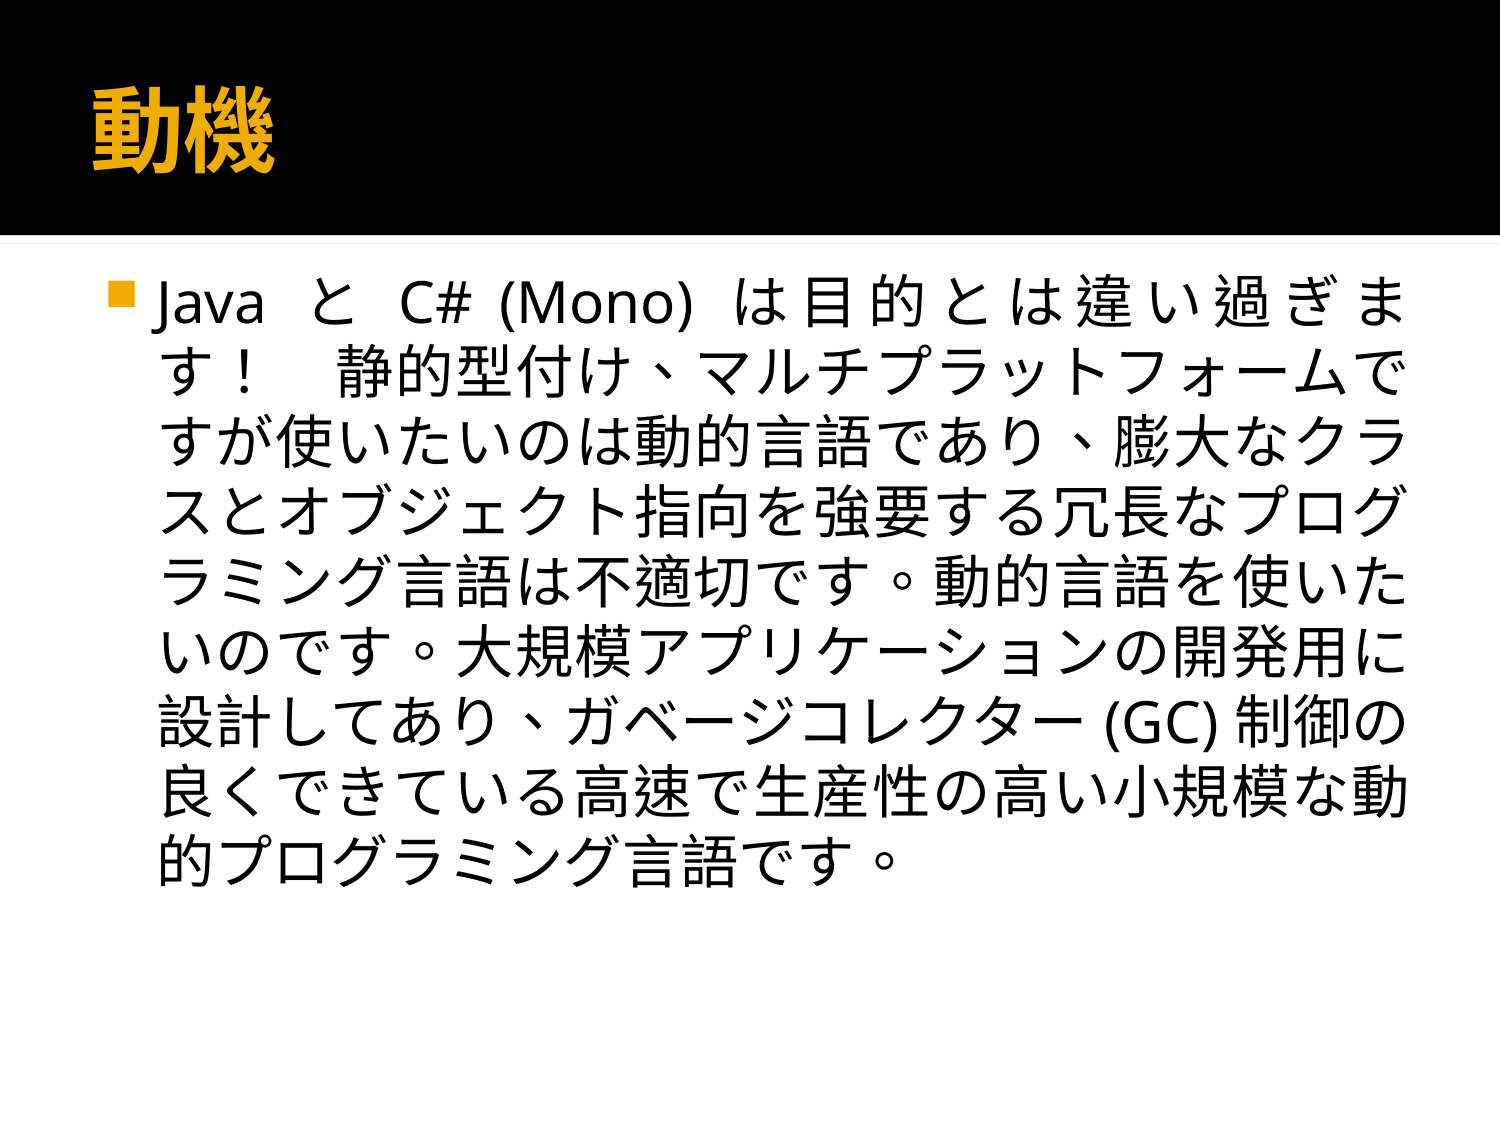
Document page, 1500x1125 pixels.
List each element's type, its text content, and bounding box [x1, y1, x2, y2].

list Java と C# (Mono) は目的とは違い過ぎます！ 静的型付け、マルチプラットフォームですが使いたいのは動的言語であり、膨大なクラスとオブジェクト指向を強要する冗長なプログラミング言語は不適切です。動的言語を使いたいのです。大規模アプリケーションの開発用に設計してあり、ガベージコレクター (GC) 制御の良くできている高速で生産性の高い小規模な動的プログラミング言語です。 [75, 249, 1425, 1088]
title 動機 [75, 25, 1425, 231]
